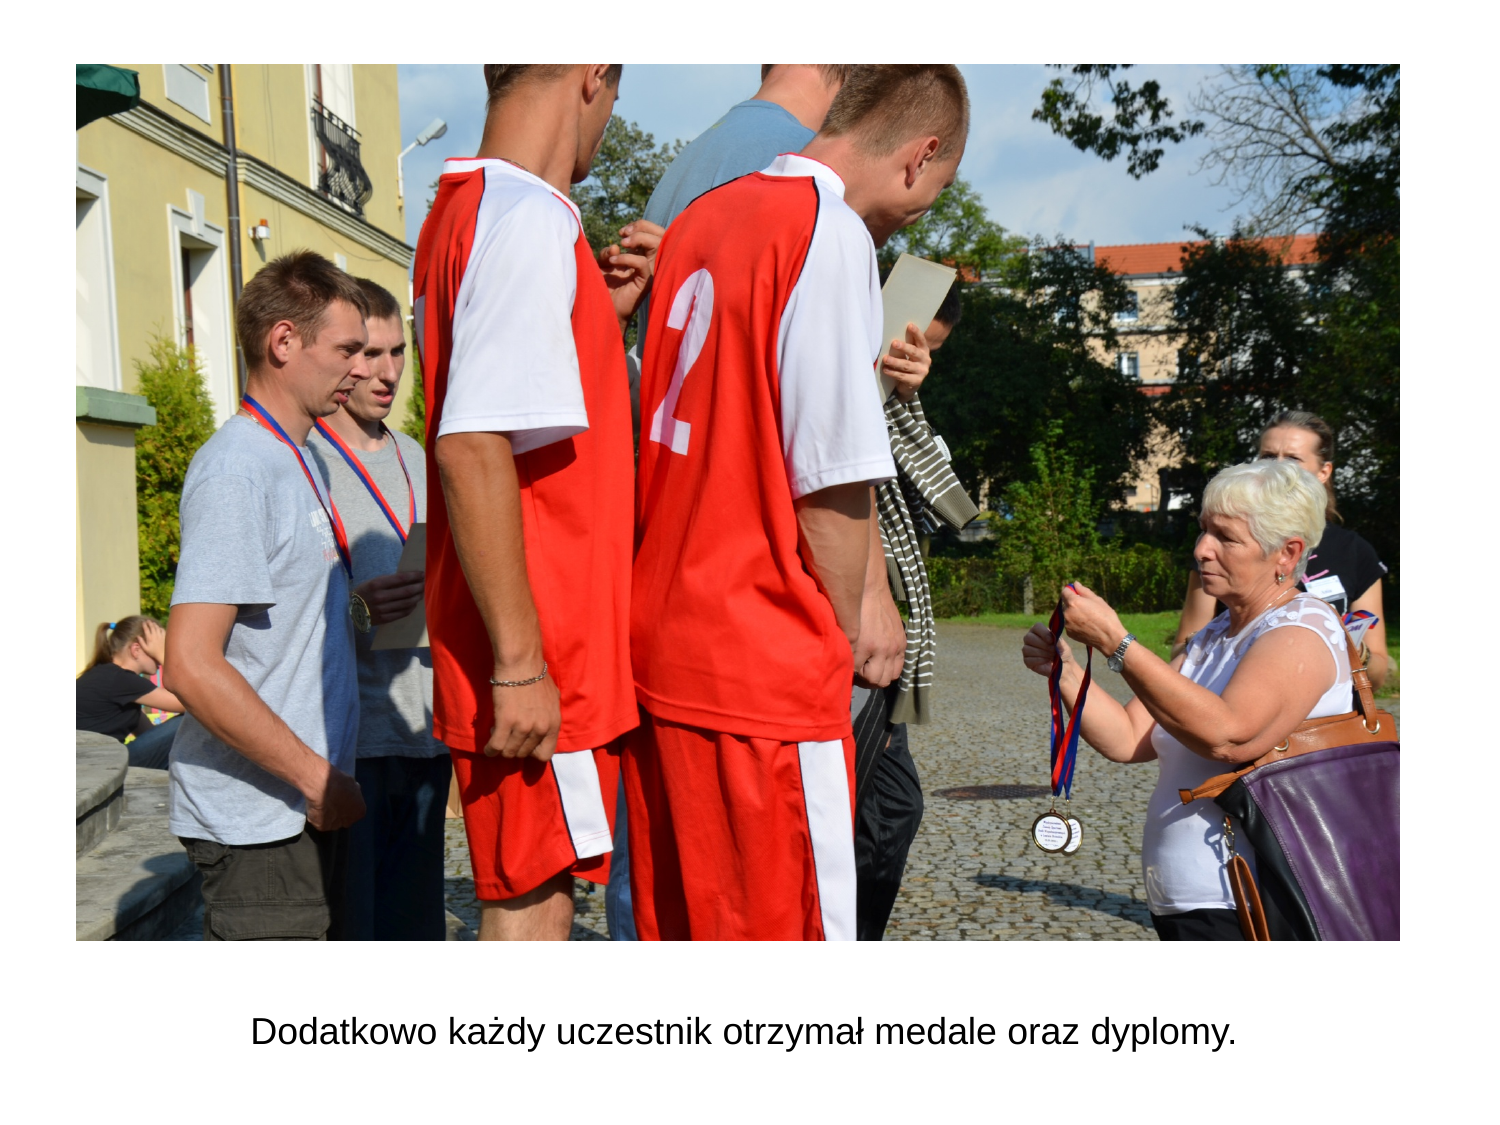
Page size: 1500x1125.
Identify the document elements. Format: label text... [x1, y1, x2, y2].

text_box Dodatkowo każdy uczestnik otrzymał medale oraz dyplomy. [41, 999, 1447, 1060]
picture [76, 64, 1400, 941]
